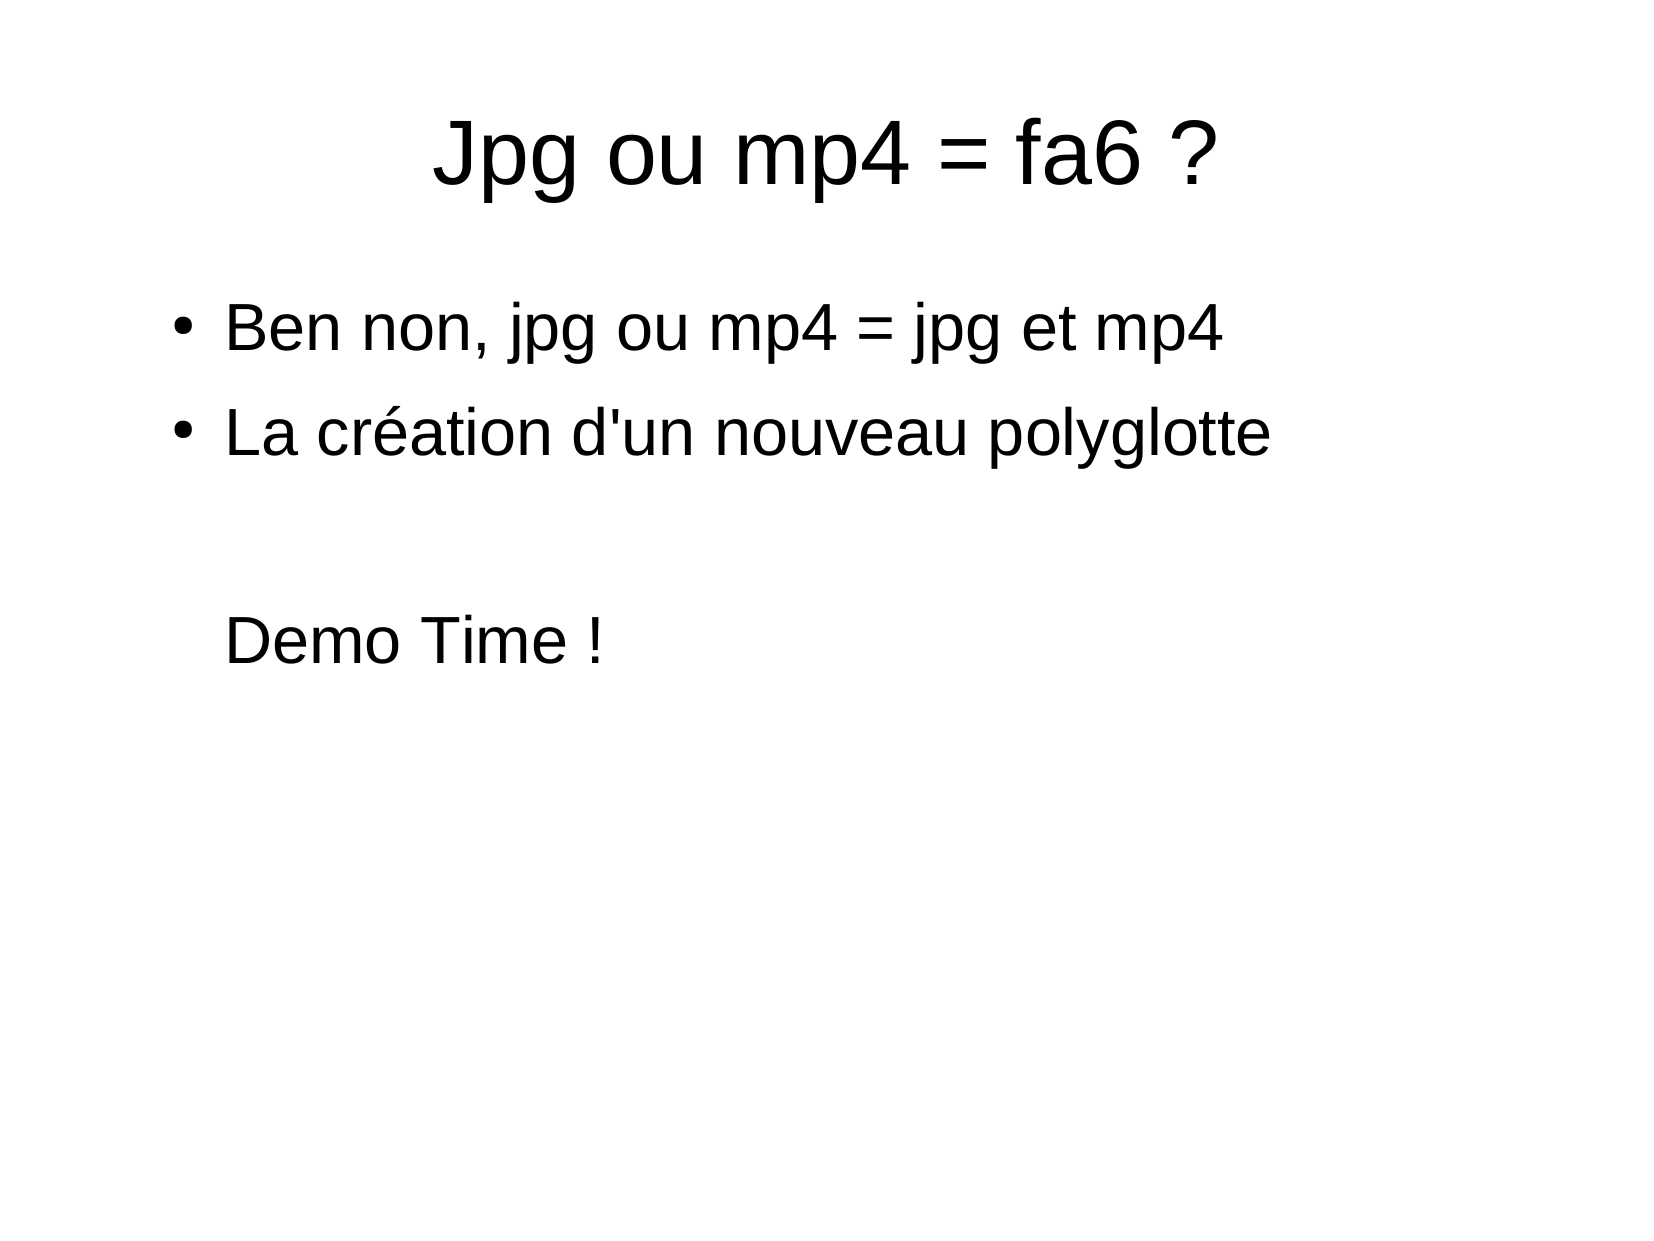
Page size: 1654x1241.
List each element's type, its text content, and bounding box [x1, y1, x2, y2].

list Ben non, jpg ou mp4 = jpg et mp4 La création d'un nouveau polyglotte Demo Time ! [82, 290, 1571, 1010]
title Jpg ou mp4 = fa6 ? [82, 49, 1571, 257]
